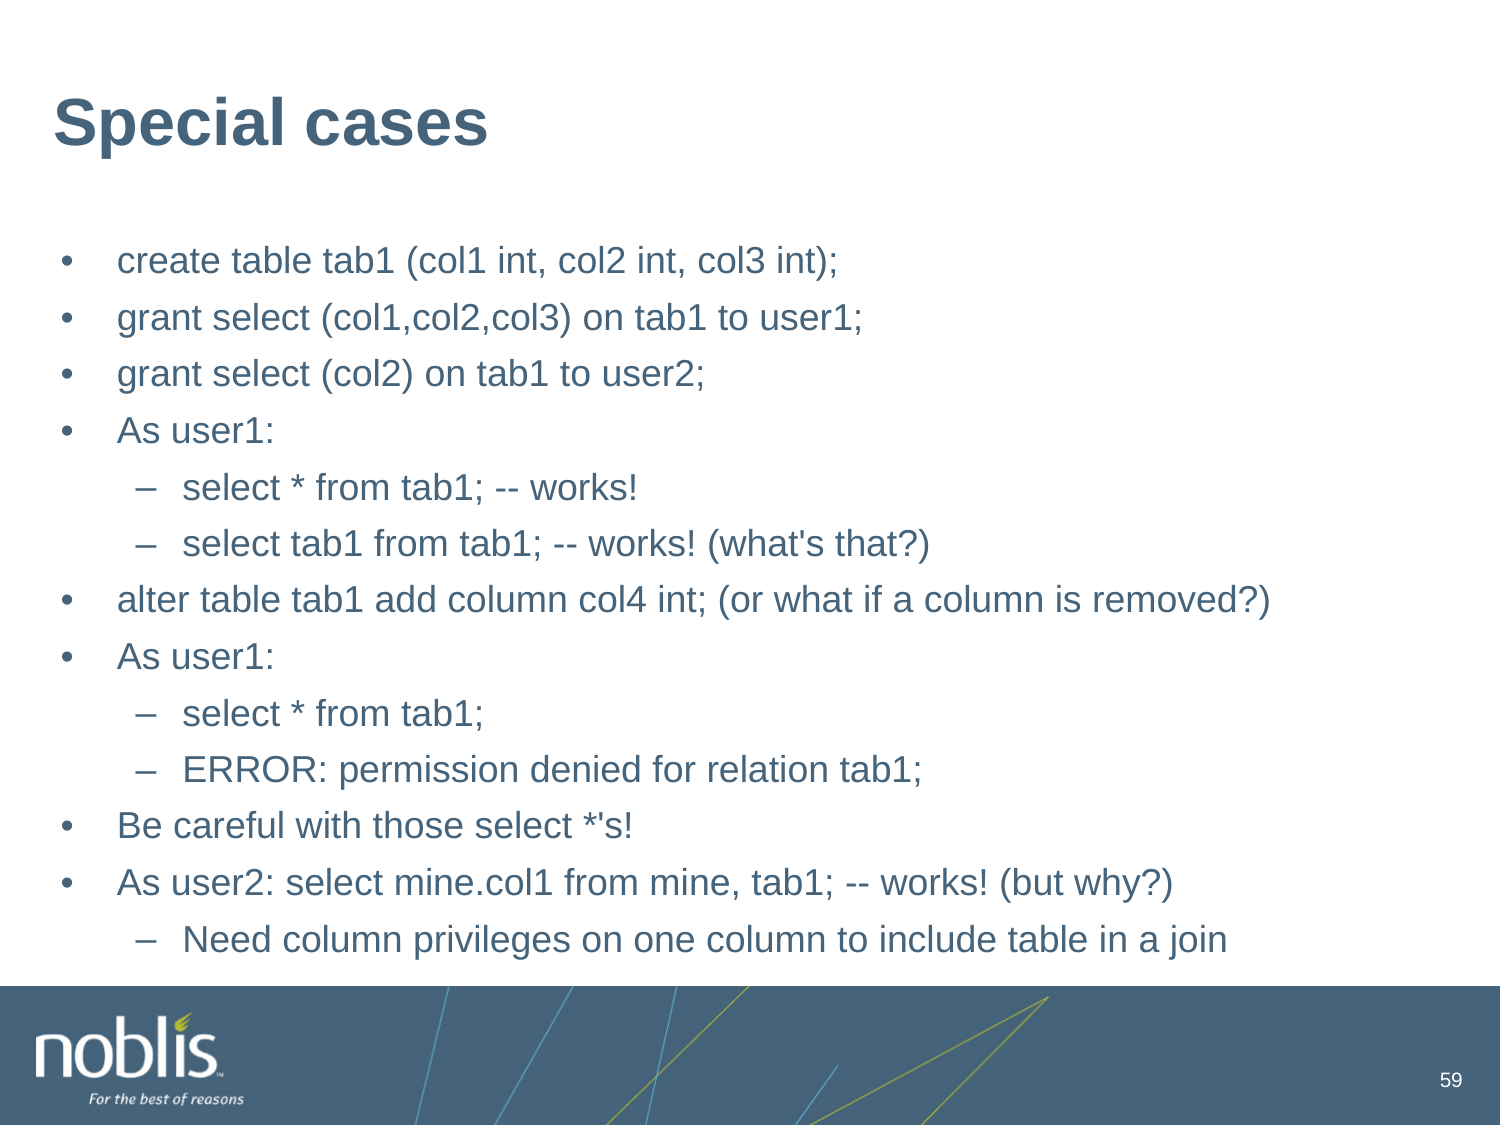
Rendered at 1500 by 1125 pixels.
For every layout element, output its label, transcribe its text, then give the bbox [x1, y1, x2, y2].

list create table tab1 (col1 int, col2 int, col3 int); grant select (col1,col2,col3) on tab1 to user1; grant select (col2) on tab1 to user2; As user1: select * from tab1; -- works! select tab1 from tab1; -- works! (what's that?) alter table tab1 add column col4 int; (or what if a column is removed?) As user1: select * from tab1; ERROR: permission denied for relation tab1; Be careful with those select *'s! As user2: select mine.col1 from mine, tab1; -- works! (but why?) Need column privileges on one column to include table in a join [60, 239, 1437, 961]
picture [0, 986, 1500, 1125]
title Special cases [53, 38, 1438, 211]
